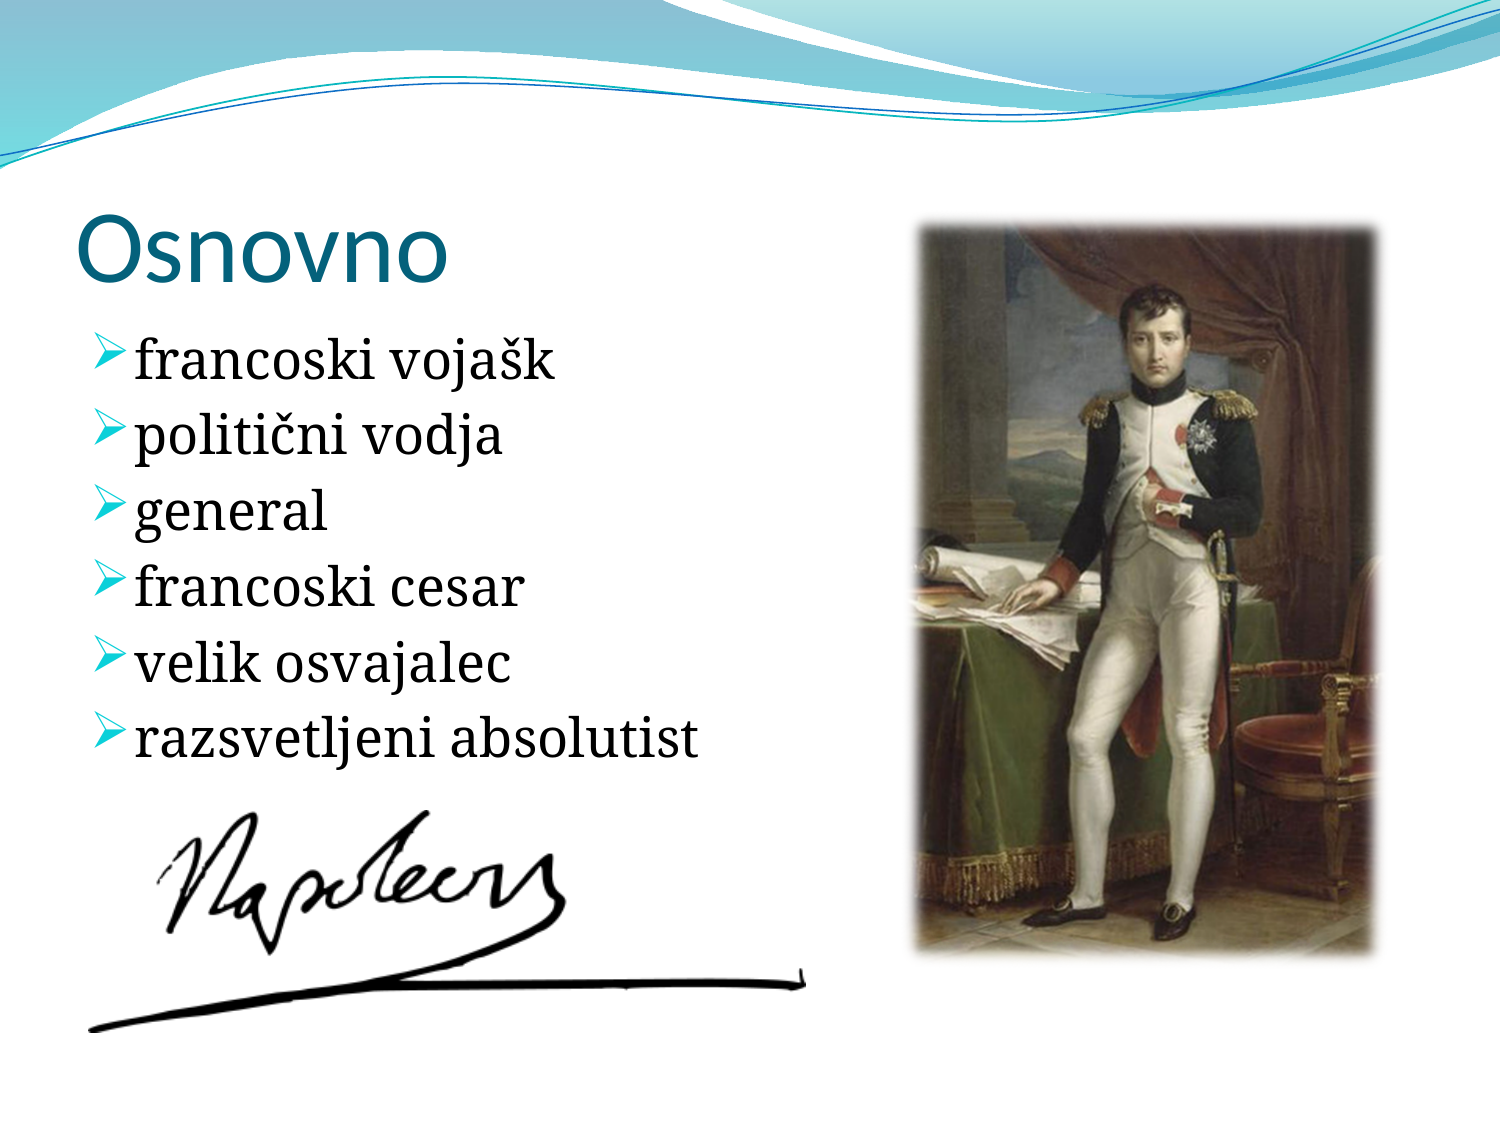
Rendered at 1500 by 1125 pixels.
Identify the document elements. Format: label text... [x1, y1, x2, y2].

list francoski vojašk politični vodja general francoski cesar velik osvajalec razsvetljeni absolutist [75, 317, 750, 1038]
title Osnovno [75, 115, 750, 304]
picture [88, 113, 1500, 1068]
